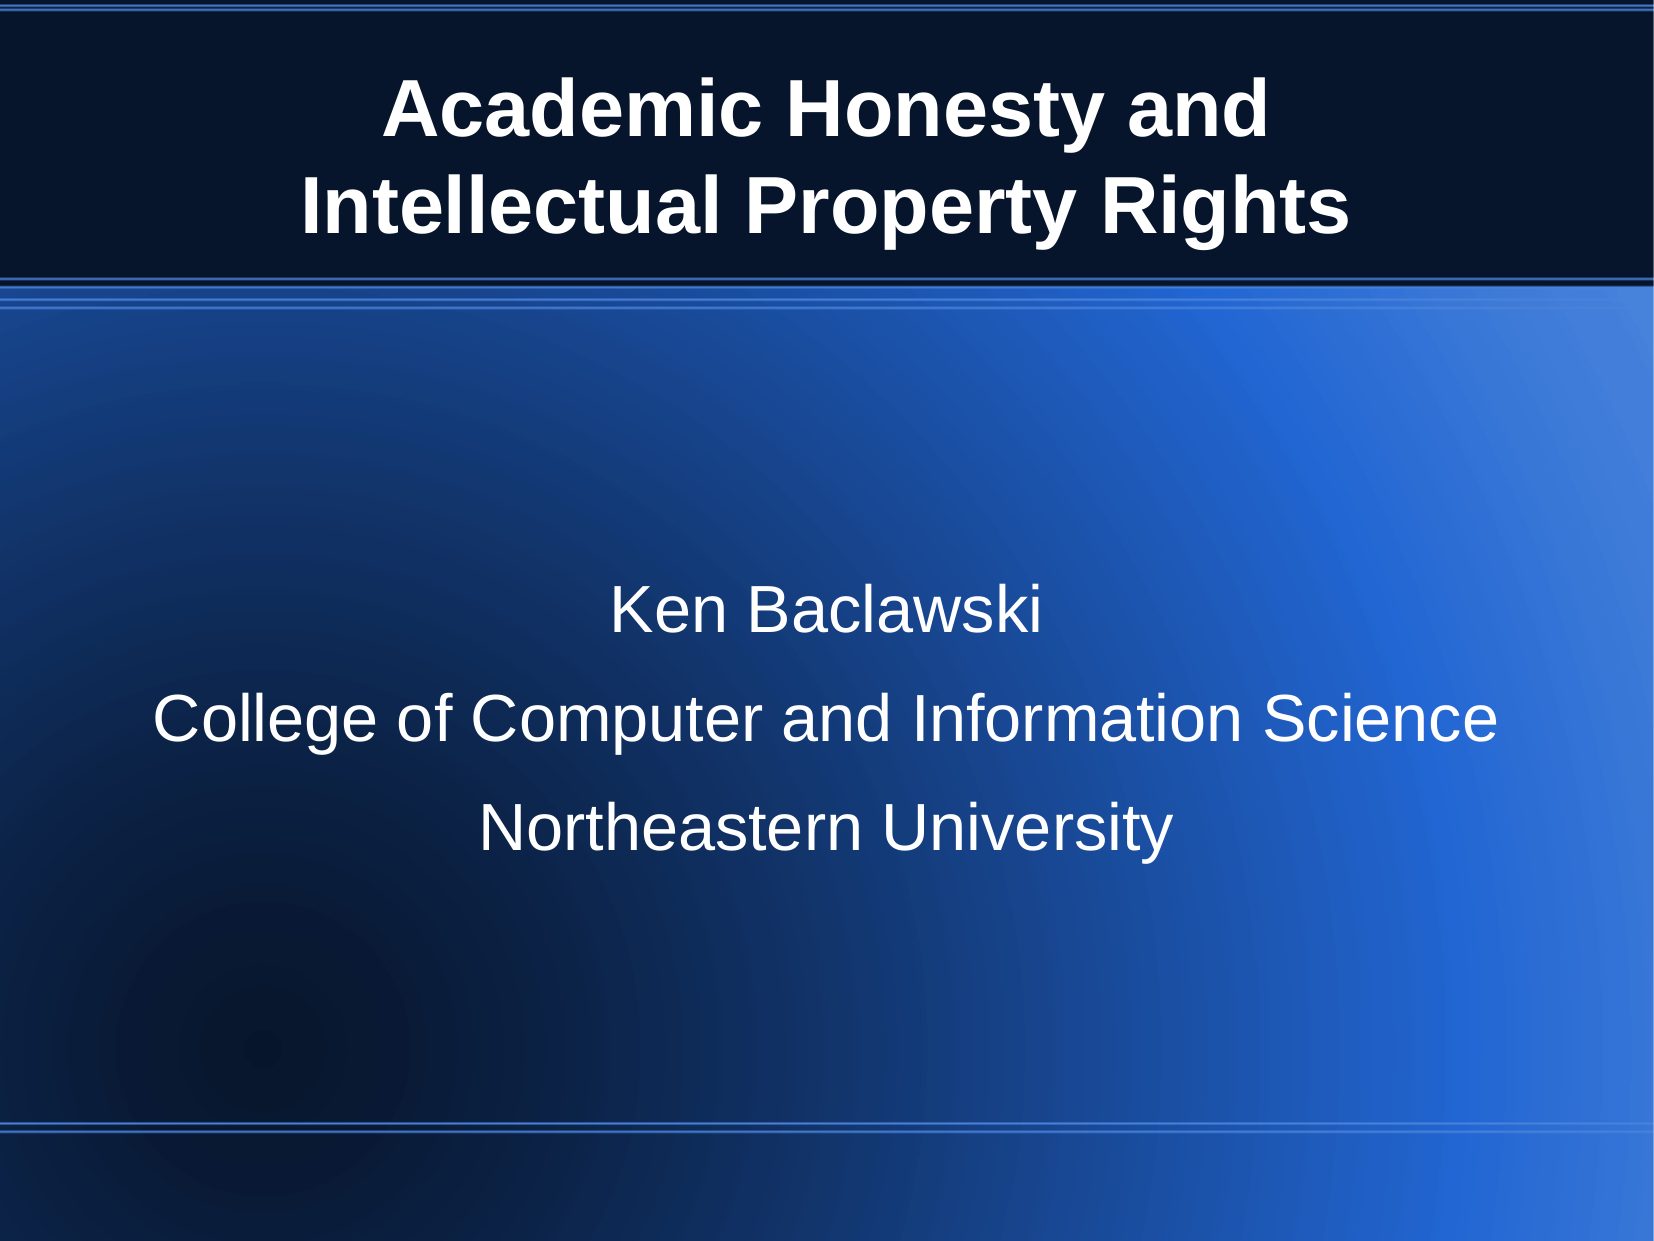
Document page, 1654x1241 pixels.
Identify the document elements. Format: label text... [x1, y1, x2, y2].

subtitle Ken Baclawski College of Computer and Information Science Northeastern University [82, 355, 1571, 1075]
title Academic Honesty and Intellectual Property Rights [82, 49, 1571, 257]
